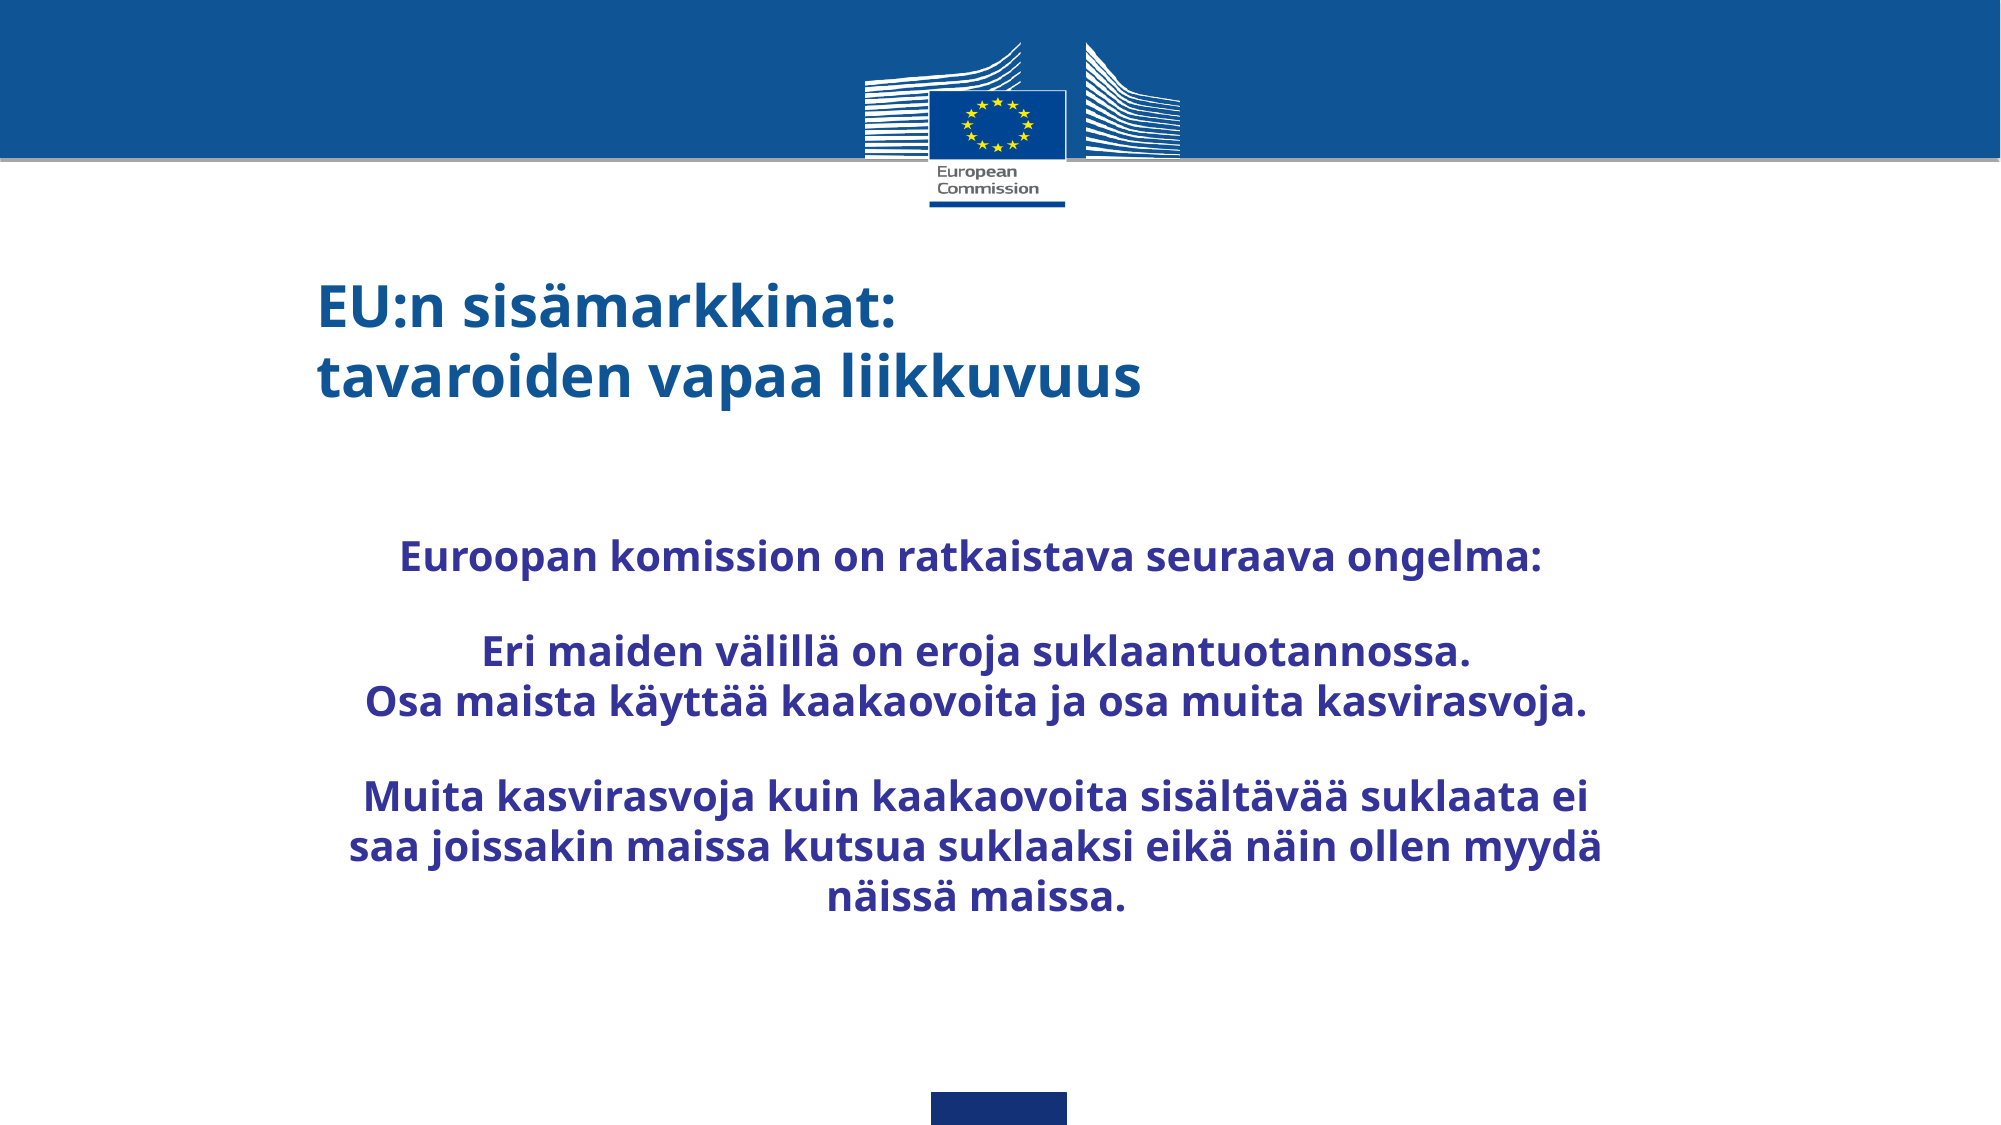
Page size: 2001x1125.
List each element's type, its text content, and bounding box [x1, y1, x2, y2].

text_box Euroopan komission on ratkaistava seuraava ongelma: Eri maiden välillä on eroja suklaantuotannossa. Osa maista käyttää kaakaovoita ja osa muita kasvirasvoja. Muita kasvirasvoja kuin kaakaovoita sisältävää suklaata ei saa joissakin maissa kutsua suklaaksi eikä näin ollen myydä näissä maissa. [249, 432, 1644, 1000]
text_box EU:n sisämarkkinat: tavaroiden vapaa liikkuvuus [301, 245, 1520, 433]
